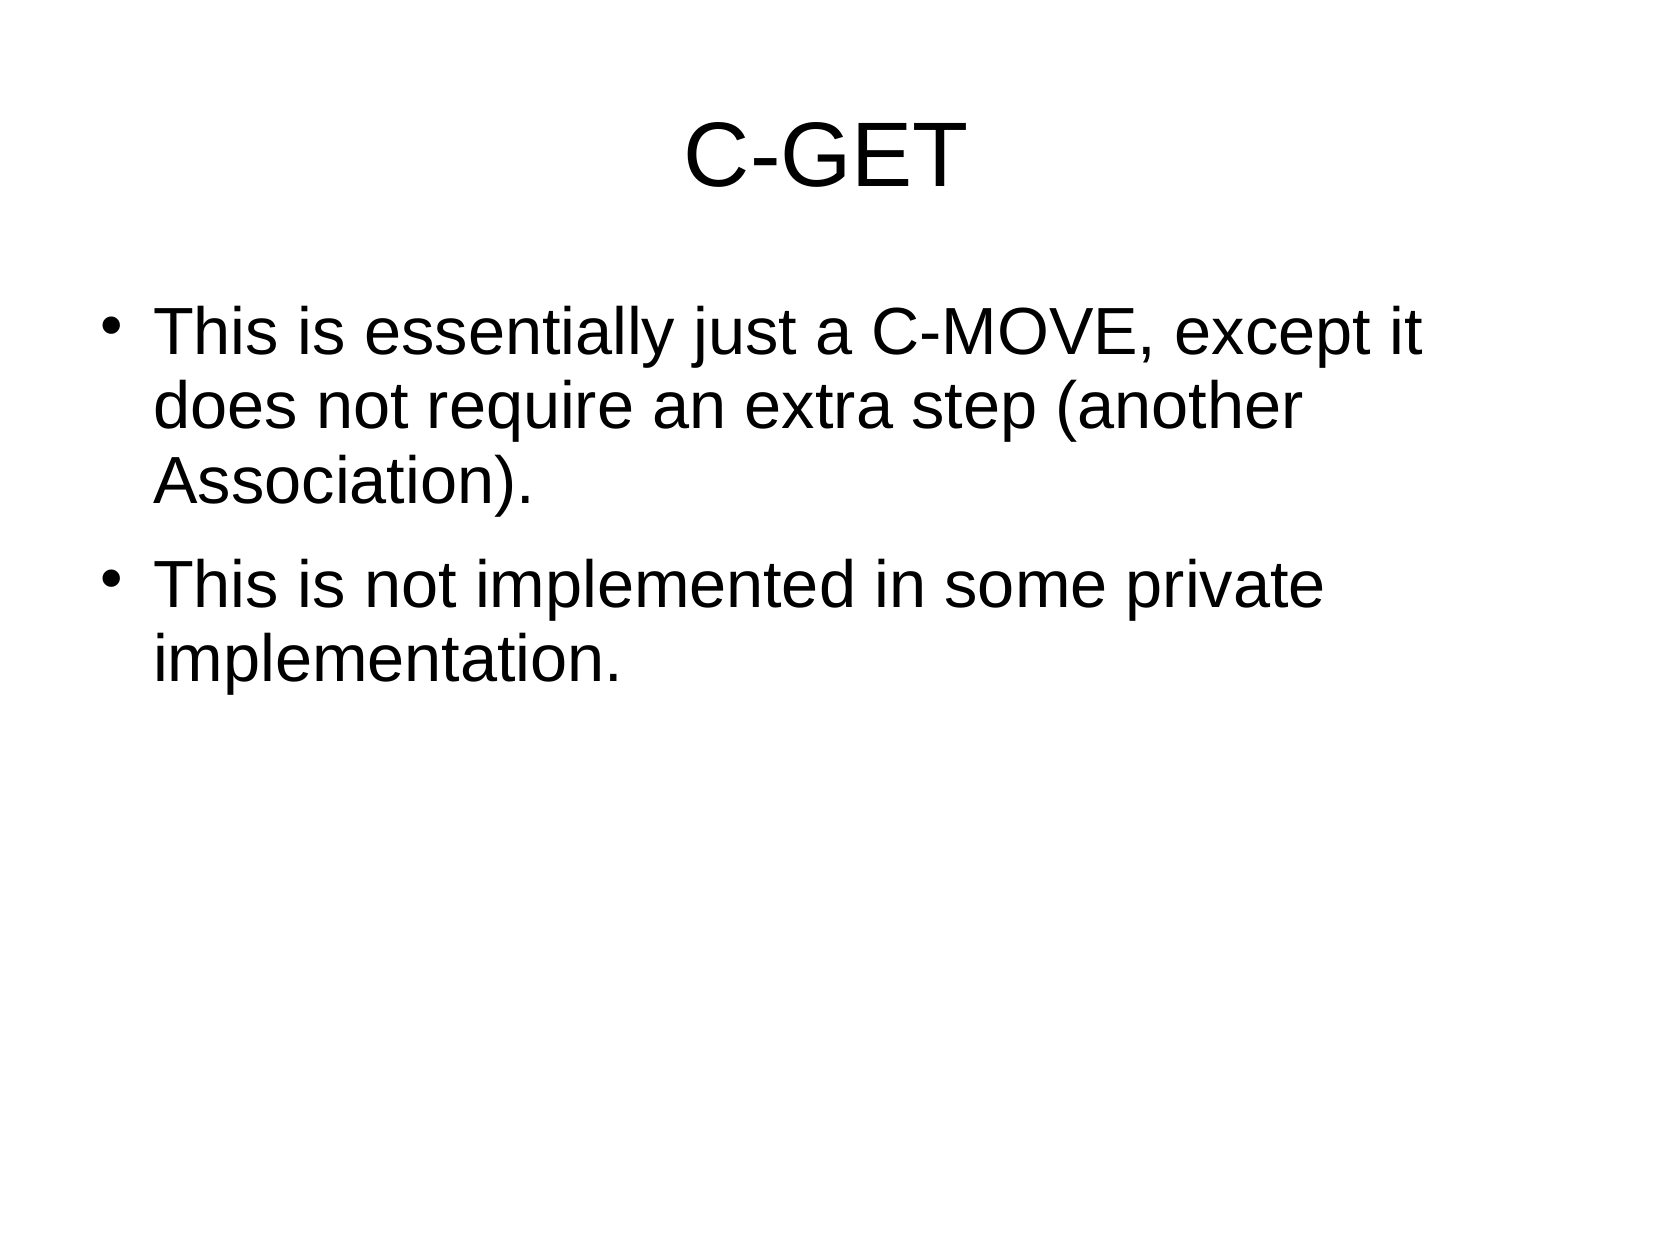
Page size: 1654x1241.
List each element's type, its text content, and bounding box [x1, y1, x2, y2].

title C-GET [82, 56, 1571, 249]
list This is essentially just a C-MOVE, except it does not require an extra step (another Association). This is not implemented in some private implementation. [82, 290, 1571, 1109]
